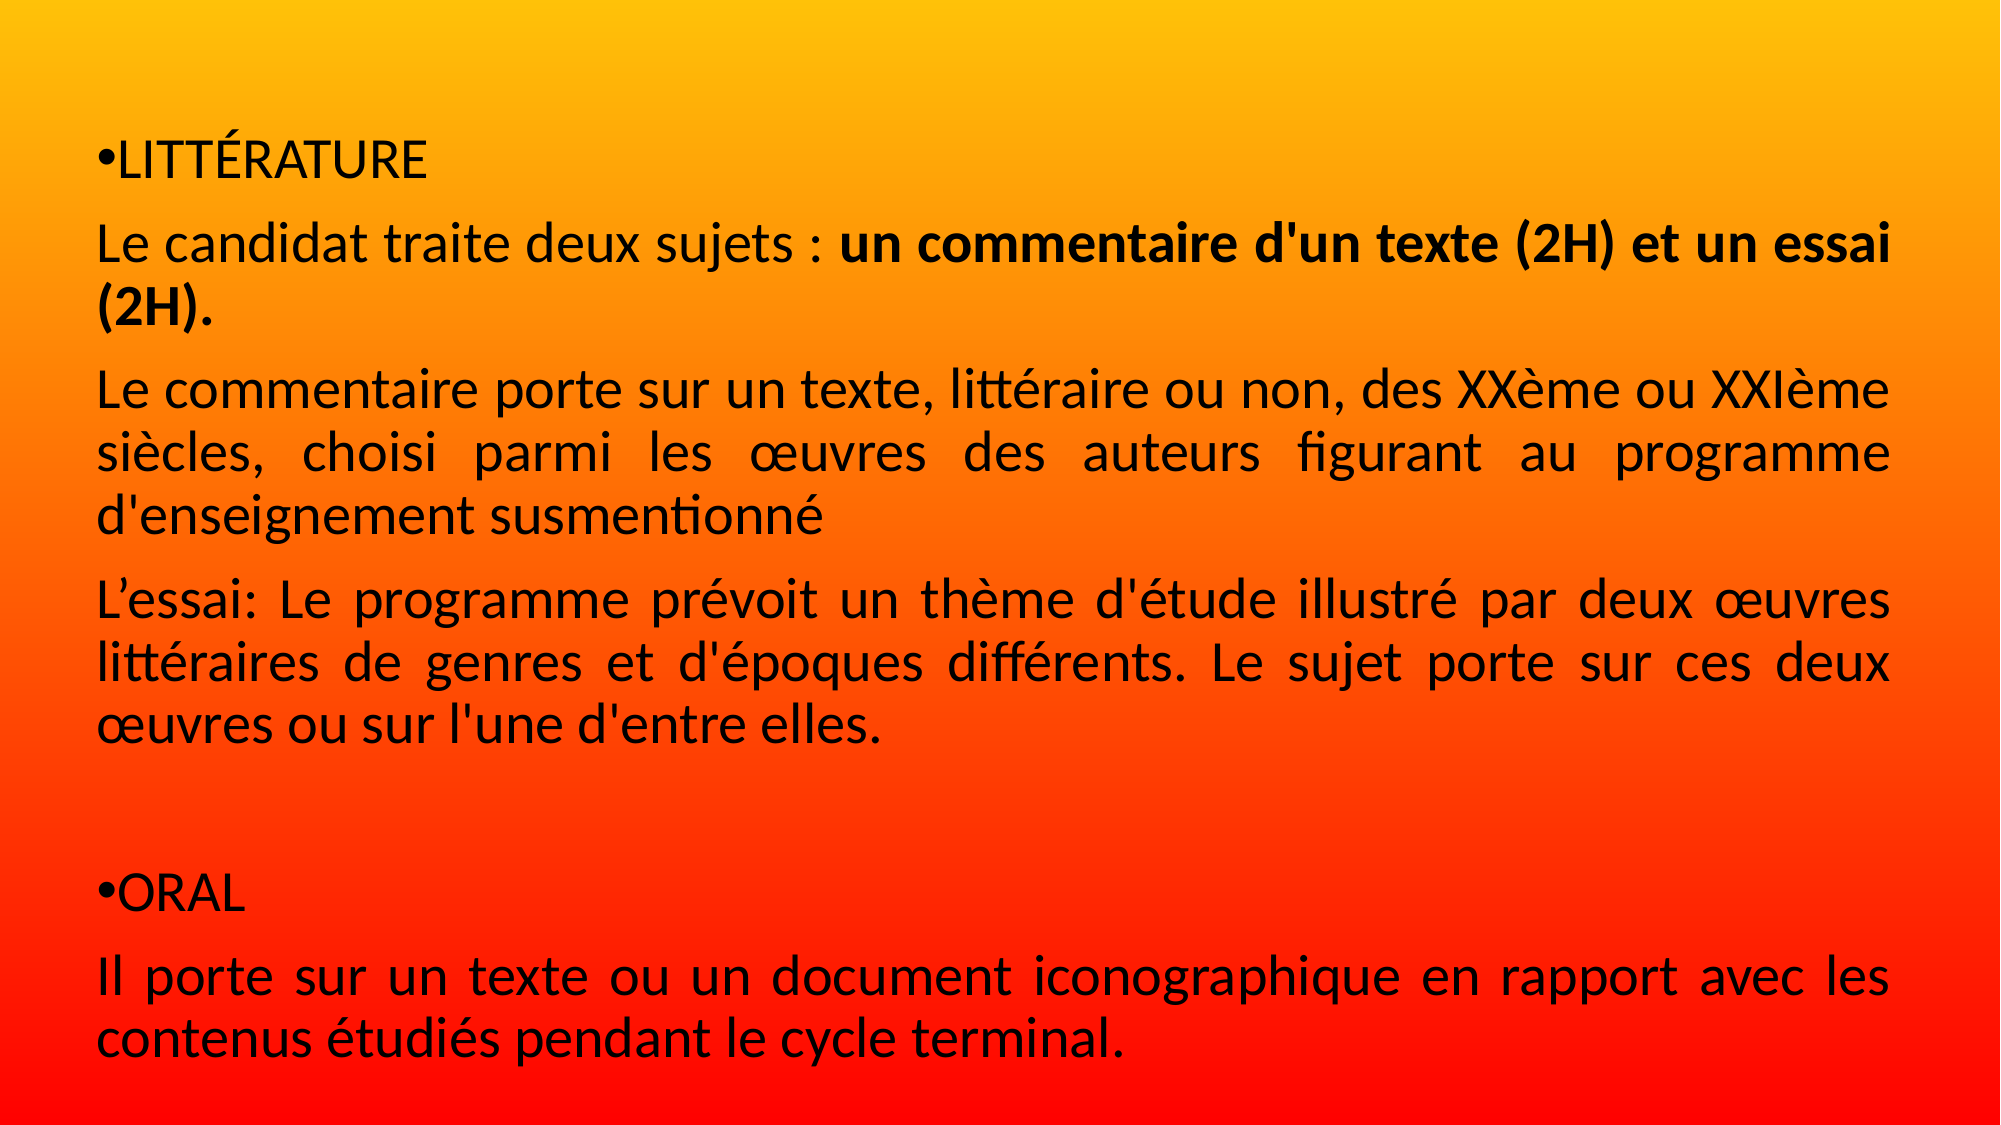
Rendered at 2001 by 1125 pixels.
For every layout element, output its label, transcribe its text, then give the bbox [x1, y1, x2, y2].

list LITTÉRATURE Le candidat traite deux sujets : un commentaire d'un texte (2H) et un essai (2H). Le commentaire porte sur un texte, littéraire ou non, des XXème ou XXIème siècles, choisi parmi les œuvres des auteurs figurant au programme d'enseignement susmentionné L’essai: Le programme prévoit un thème d'étude illustré par deux œuvres littéraires de genres et d'époques différents. Le sujet porte sur ces deux œuvres ou sur l'une d'entre elles. ORAL Il porte sur un texte ou un document iconographique en rapport avec les contenus étudiés pendant le cycle terminal. [81, 30, 1947, 1103]
